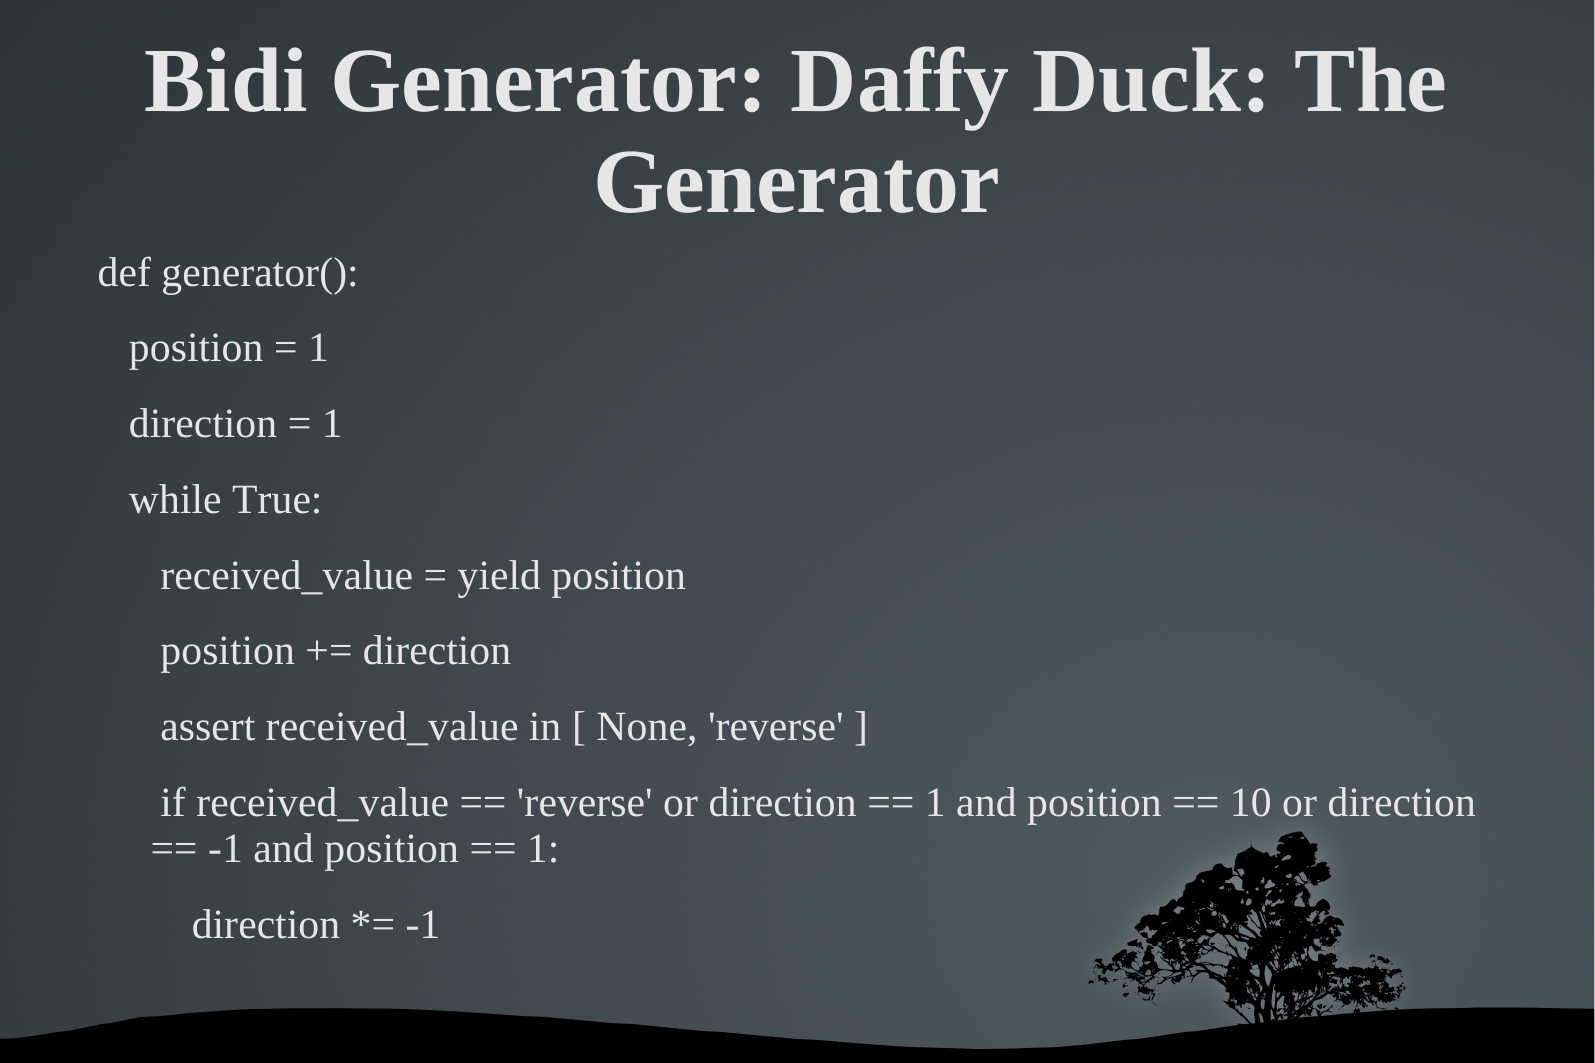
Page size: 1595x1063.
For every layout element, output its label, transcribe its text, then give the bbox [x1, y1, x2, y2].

list def generator(): position = 1 direction = 1 while True: received_value = yield position position += direction assert received_value in [ None, 'reverse' ] if received_value == 'reverse' or direction == 1 and position == 10 or direction == -1 and position == 1: direction *= -1 [79, 248, 1515, 990]
title Bidi Generator: Daffy Duck: The Generator [79, 11, 1515, 248]
picture [0, 0, 1595, 1063]
